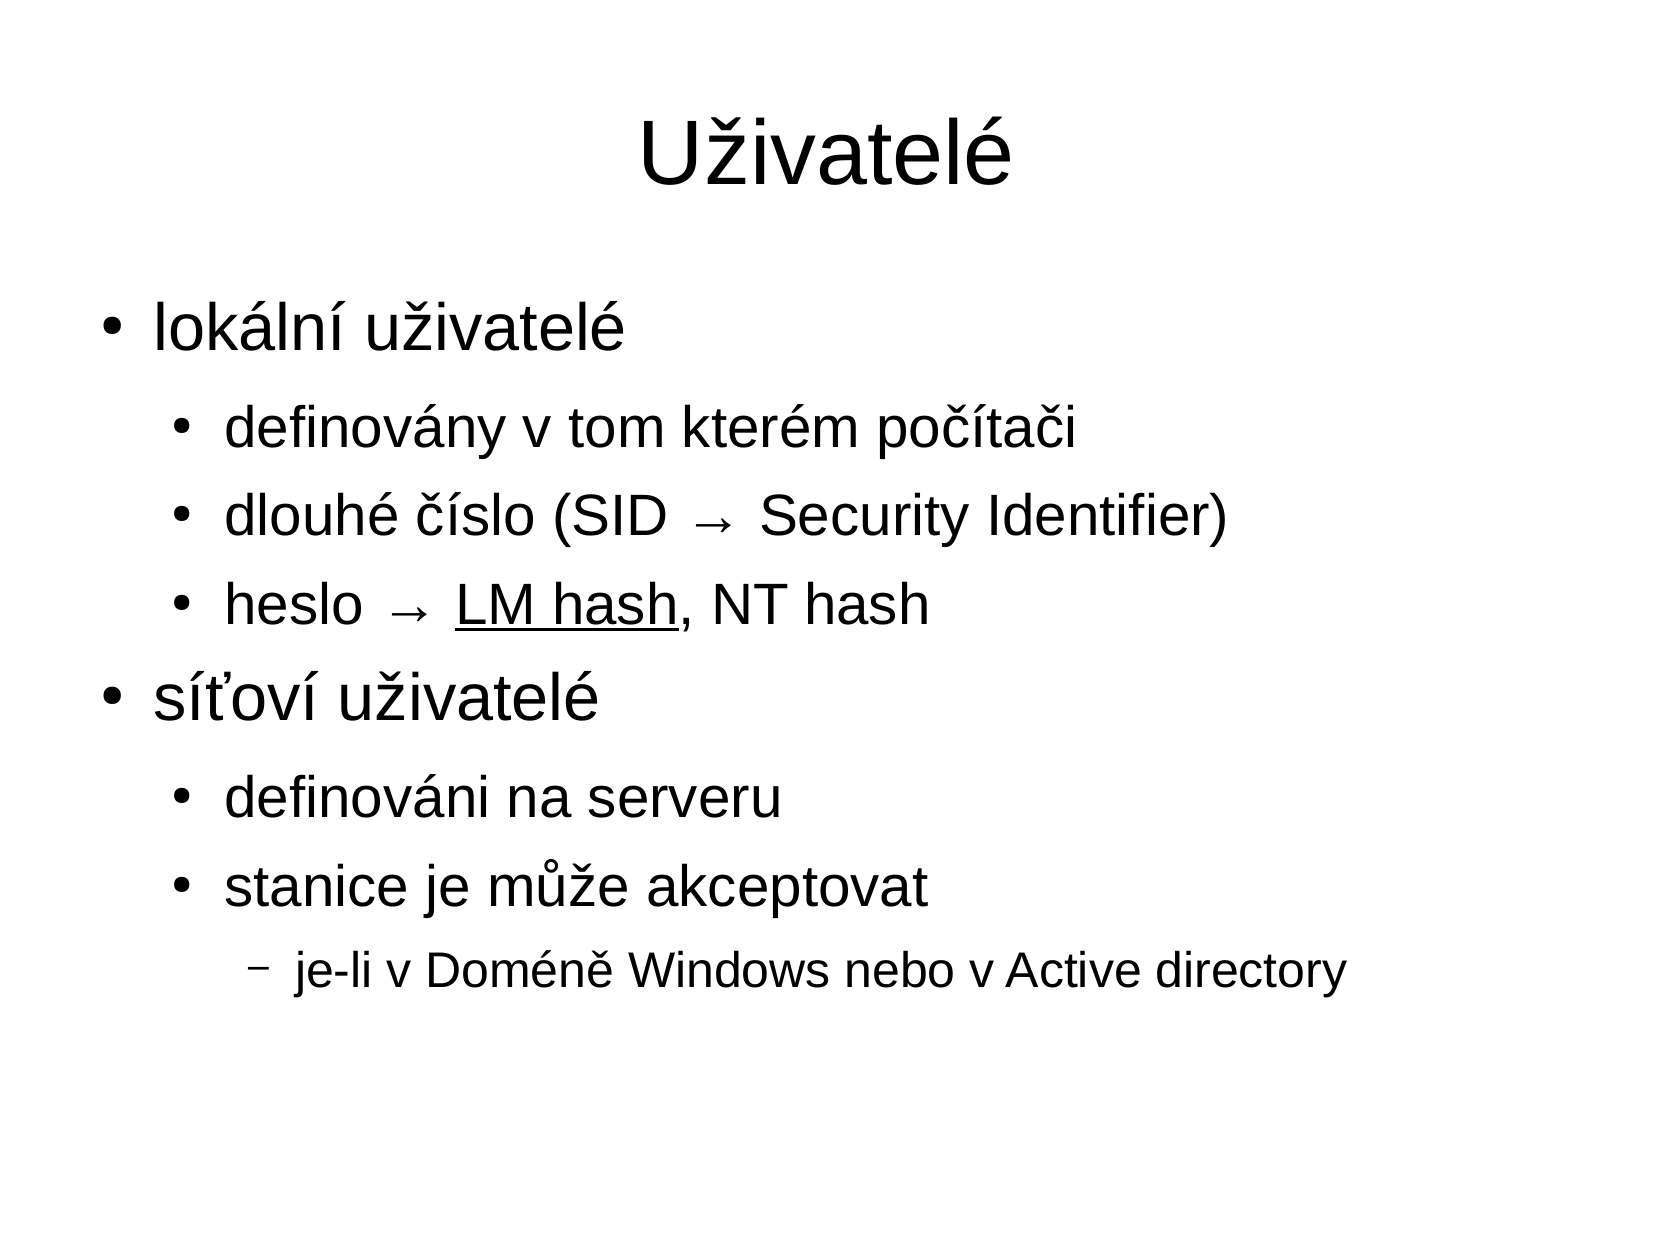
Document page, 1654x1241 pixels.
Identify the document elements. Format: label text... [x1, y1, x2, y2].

title Uživatelé [82, 49, 1571, 257]
list lokální uživatelé definovány v tom kterém počítači dlouhé číslo (SID → Security Identifier) heslo → LM hash, NT hash síťoví uživatelé definováni na serveru stanice je může akceptovat je-li v Doméně Windows nebo v Active directory [82, 290, 1571, 1109]
